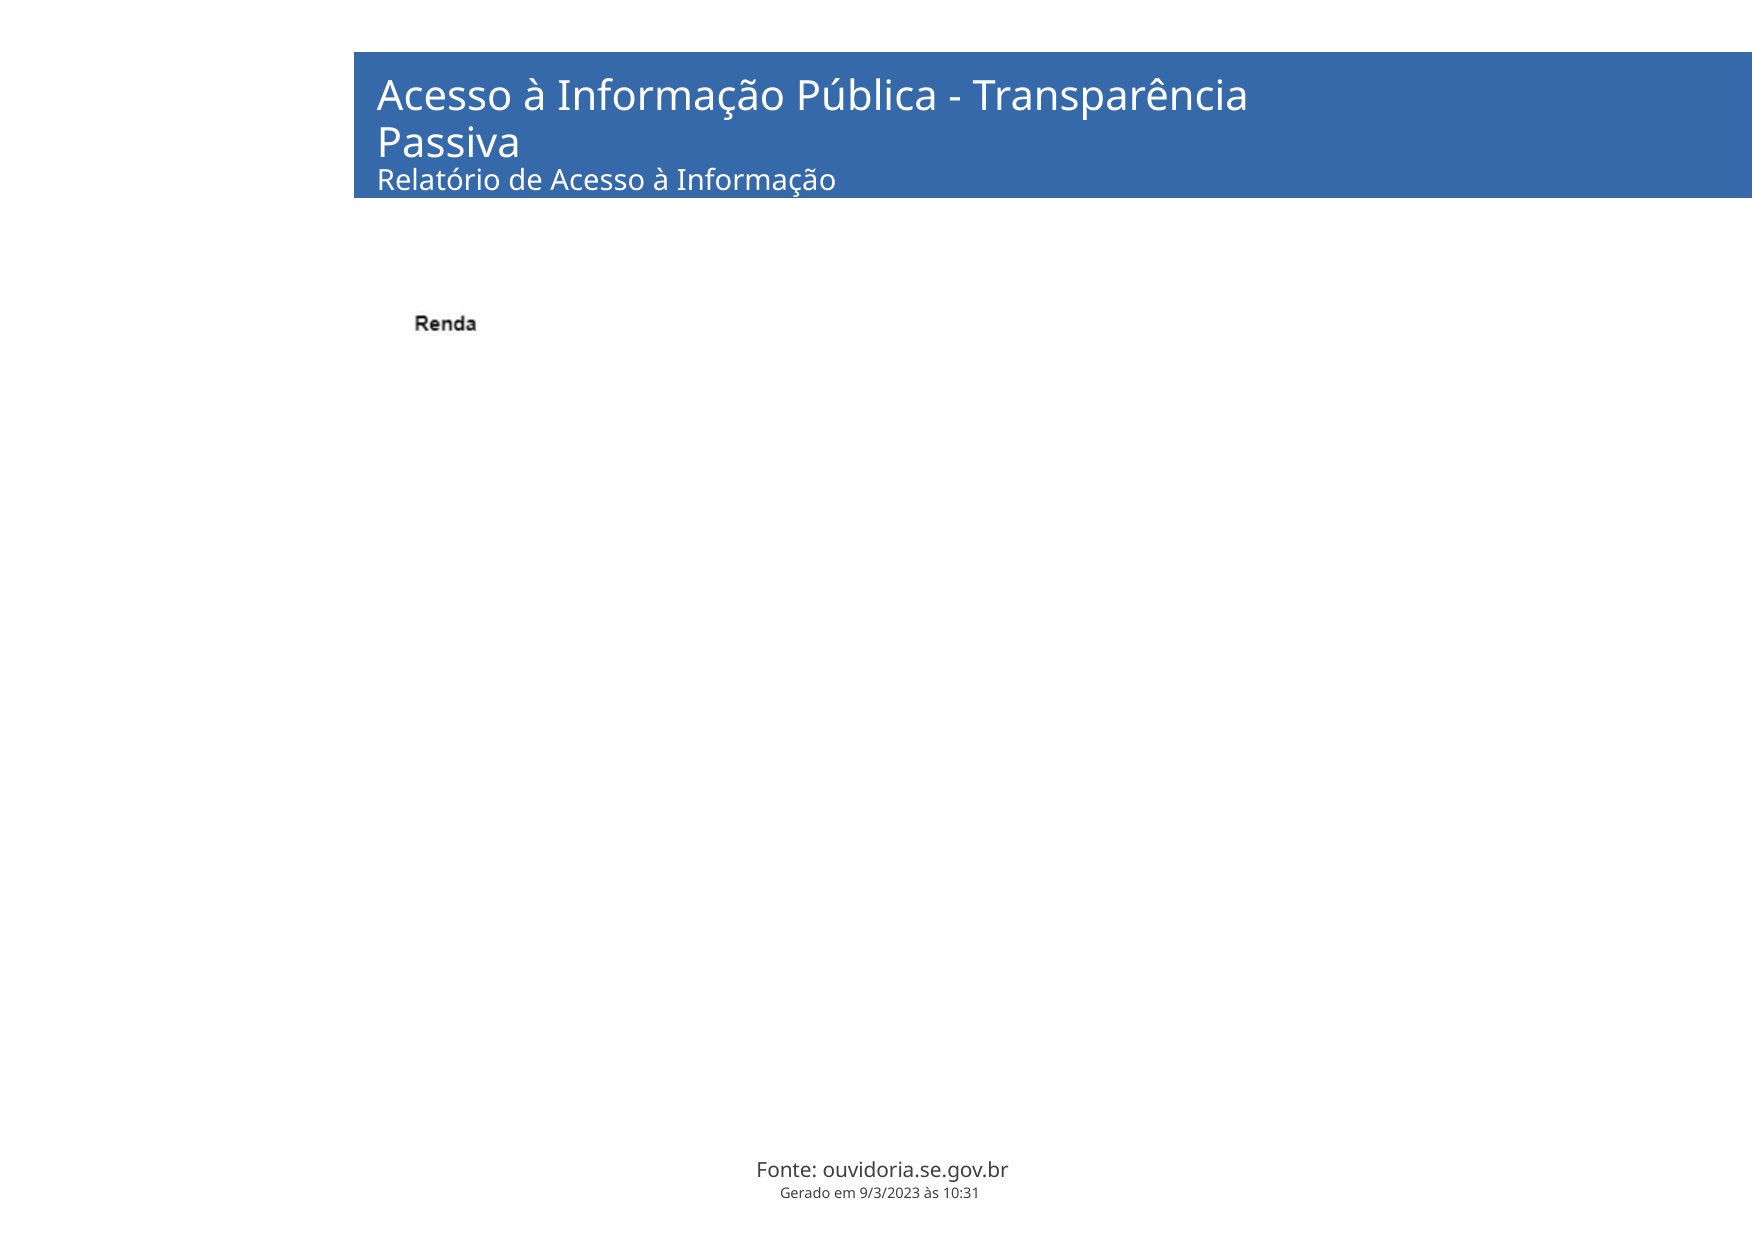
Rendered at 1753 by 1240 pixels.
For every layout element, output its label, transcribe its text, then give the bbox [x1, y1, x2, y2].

text_box [155, 211, 1599, 1028]
text_box Fonte: ouvidoria.se.gov.br [756, 1158, 1023, 1182]
text_box Acesso à Informação Pública - Transparência Passiva Relatório de Acesso à Informação EMSETURJaneiro a Janeiro de 2023 [376, 72, 1403, 228]
text_box Gerado em 9/3/2023 às 10:31 [780, 1184, 999, 1202]
text_box [354, 52, 1752, 198]
